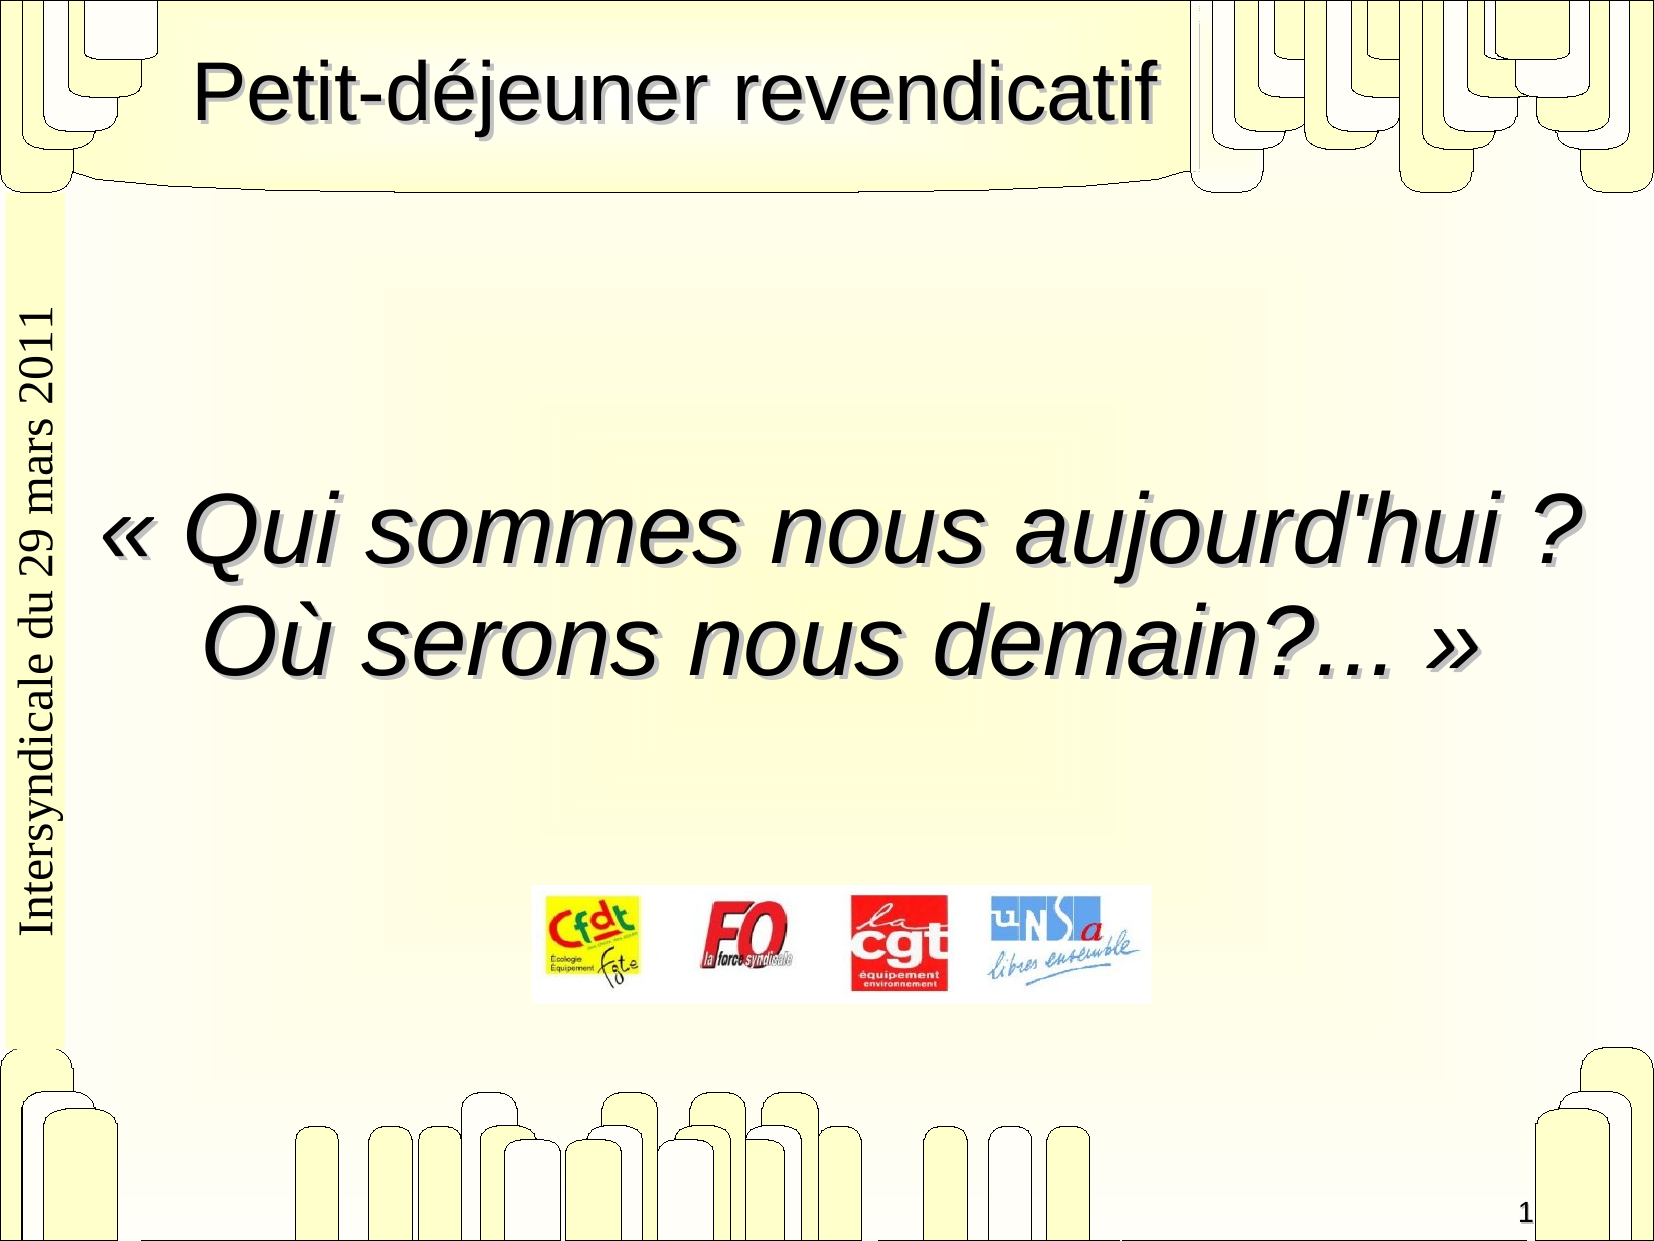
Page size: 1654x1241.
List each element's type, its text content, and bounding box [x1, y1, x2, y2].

title « Qui sommes nous aujourd'hui ? Où serons nous demain?... » [88, 278, 1595, 696]
picture [531, 885, 1152, 1004]
text_box Petit-déjeuner revendicatif [79, 35, 1270, 148]
